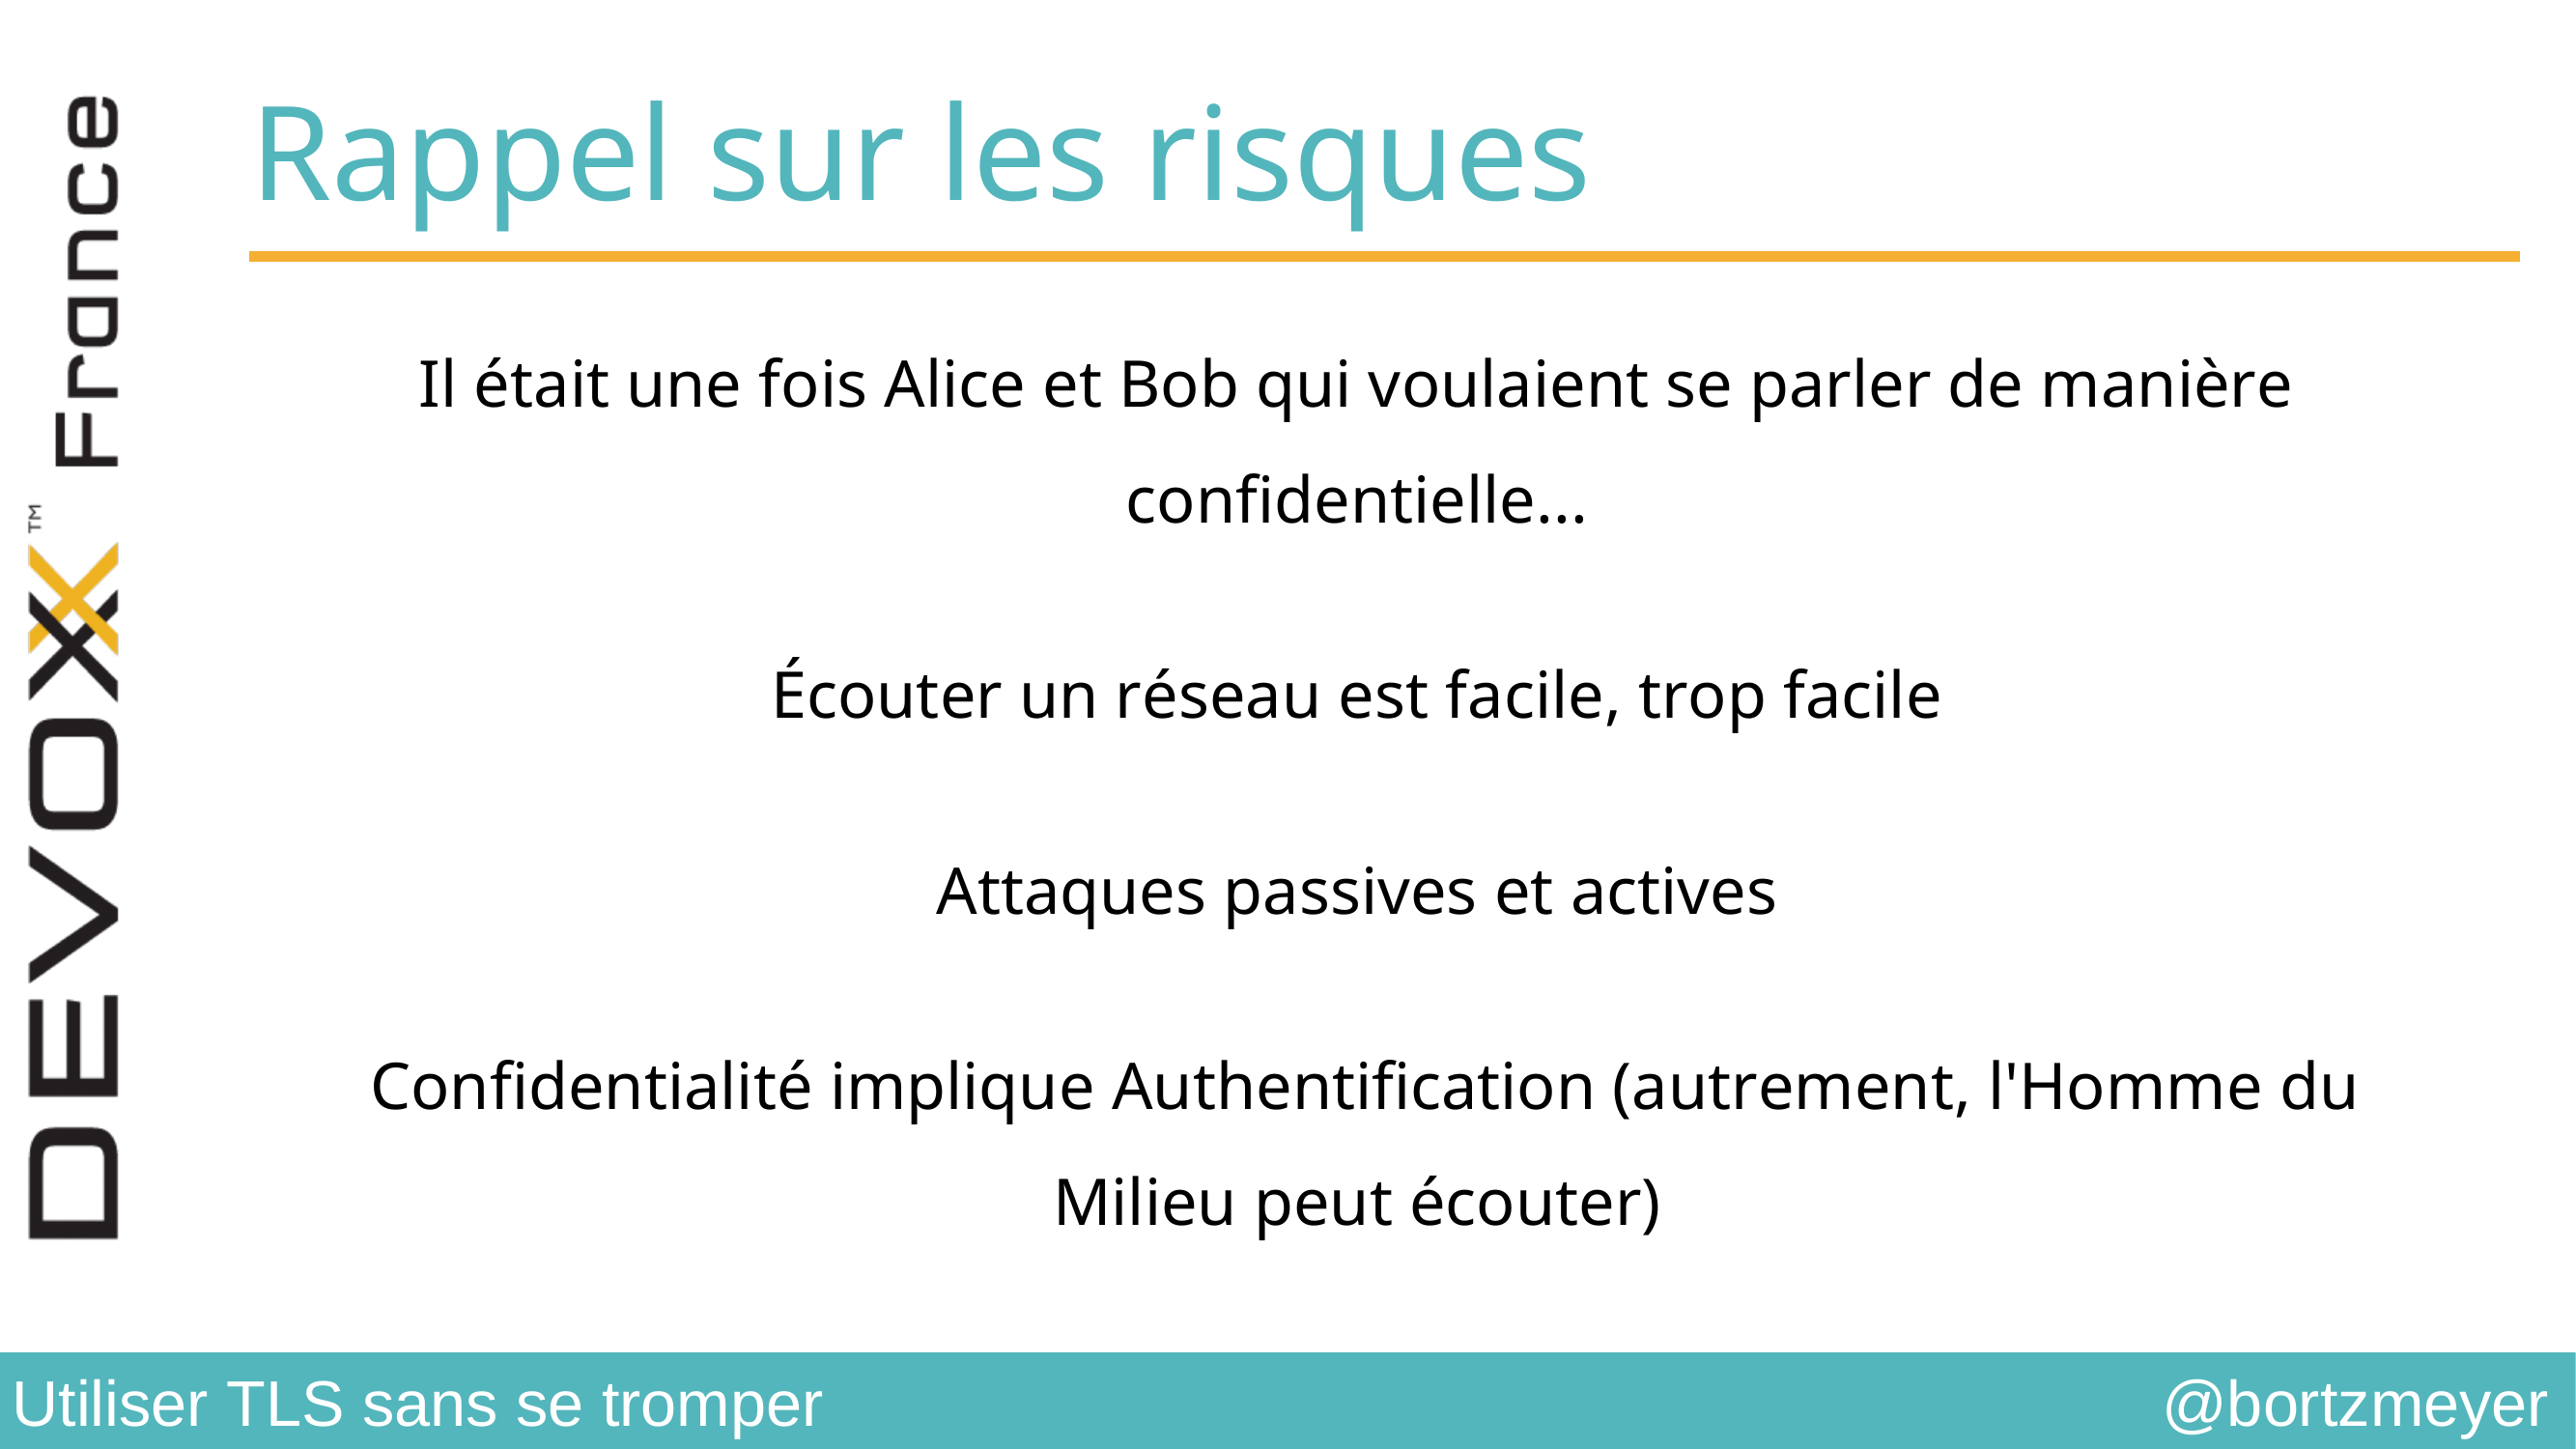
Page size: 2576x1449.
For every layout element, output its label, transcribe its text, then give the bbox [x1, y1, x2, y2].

text_box Rappel sur les risques [250, 68, 2396, 229]
picture [0, 74, 141, 1270]
text_box Il était une fois Alice et Bob qui voulaient se parler de manière confidentielle... Écouter un réseau est facile, trop facile Attaques passives et actives Confidentialité implique Authentification (autrement, l'Homme du Milieu peut écouter) [240, 297, 2476, 1324]
